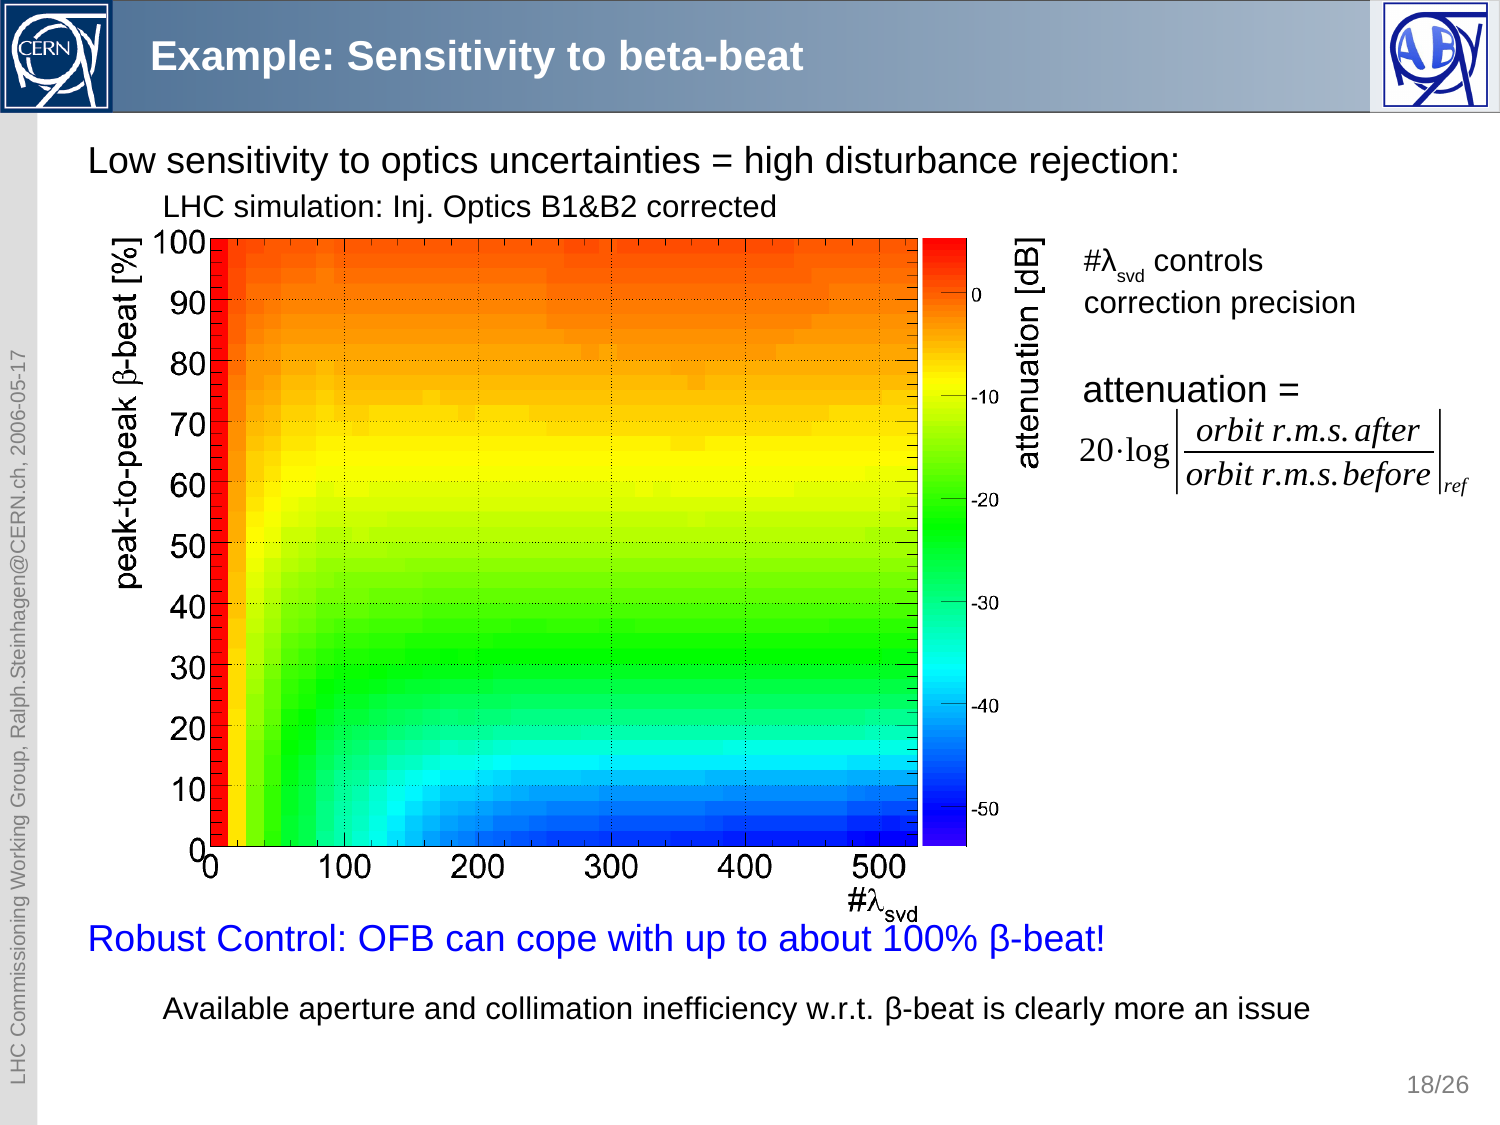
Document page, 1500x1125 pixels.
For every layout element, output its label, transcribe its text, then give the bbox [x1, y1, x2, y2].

list Low sensitivity to optics uncertainties = high disturbance rejection: LHC simulation: Inj. Optics B1&B2 corrected Robust Control: OFB can cope with up to about 100% β-beat! Available aperture and collimation inefficiency w.r.t. β-beat is clearly more an issue [87, 137, 1438, 1030]
title Example: Sensitivity to beta-beat [150, 0, 1270, 113]
picture [0, 0, 113, 113]
picture [1382, 1, 1489, 108]
chart [1068, 407, 1475, 497]
text_box #λsvd controls correction precision [1068, 236, 1382, 367]
text_box attenuation = [1067, 360, 1316, 418]
